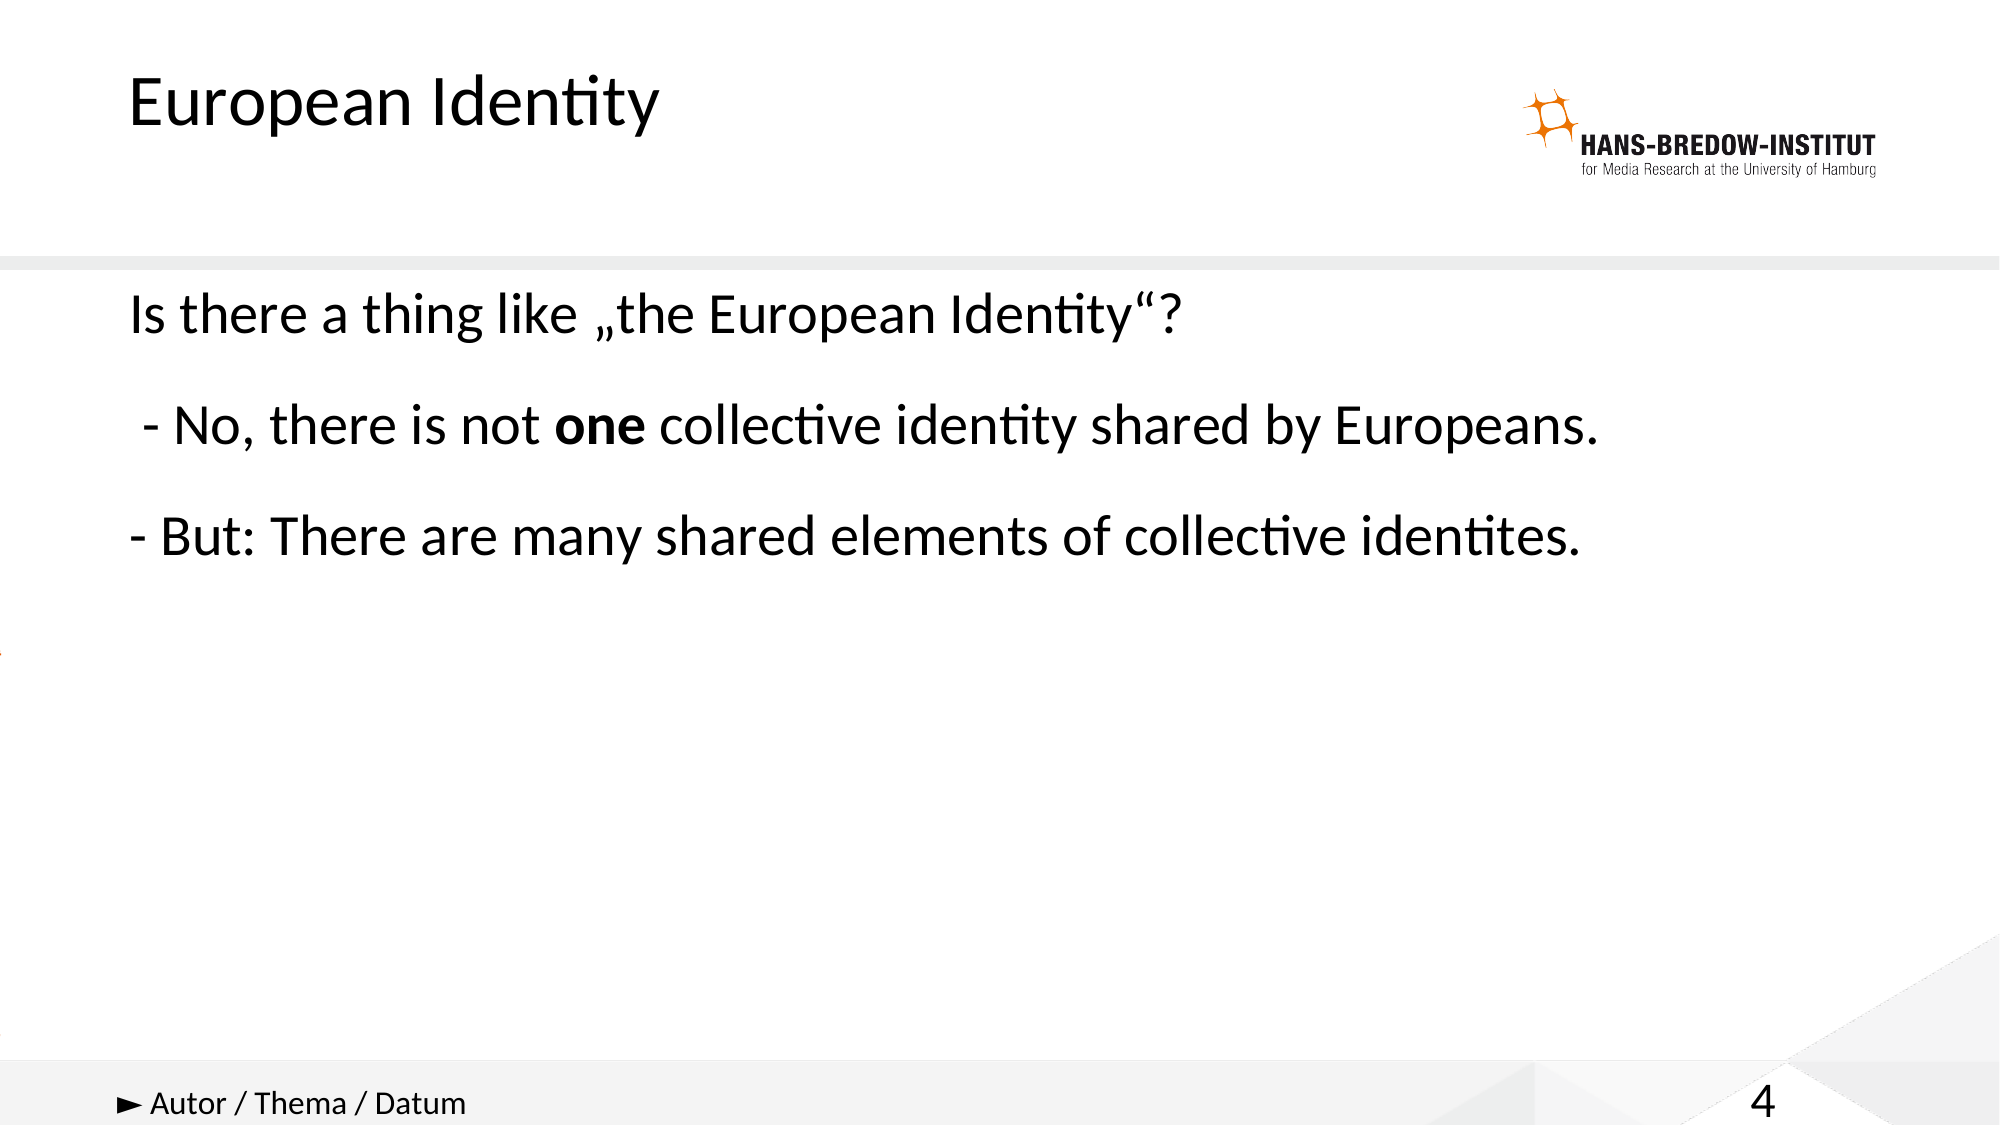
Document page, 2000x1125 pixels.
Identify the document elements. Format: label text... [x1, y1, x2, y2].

text_box <Nummer> [1735, 1060, 1827, 1125]
text_box European Identity [113, 45, 1413, 233]
text_box Is there a thing like „the European Identity“? - No, there is not one collective identity shared by Europeans. - But: There are many shared elements of collective identites. [114, 267, 1887, 1036]
picture [1522, 89, 1876, 178]
